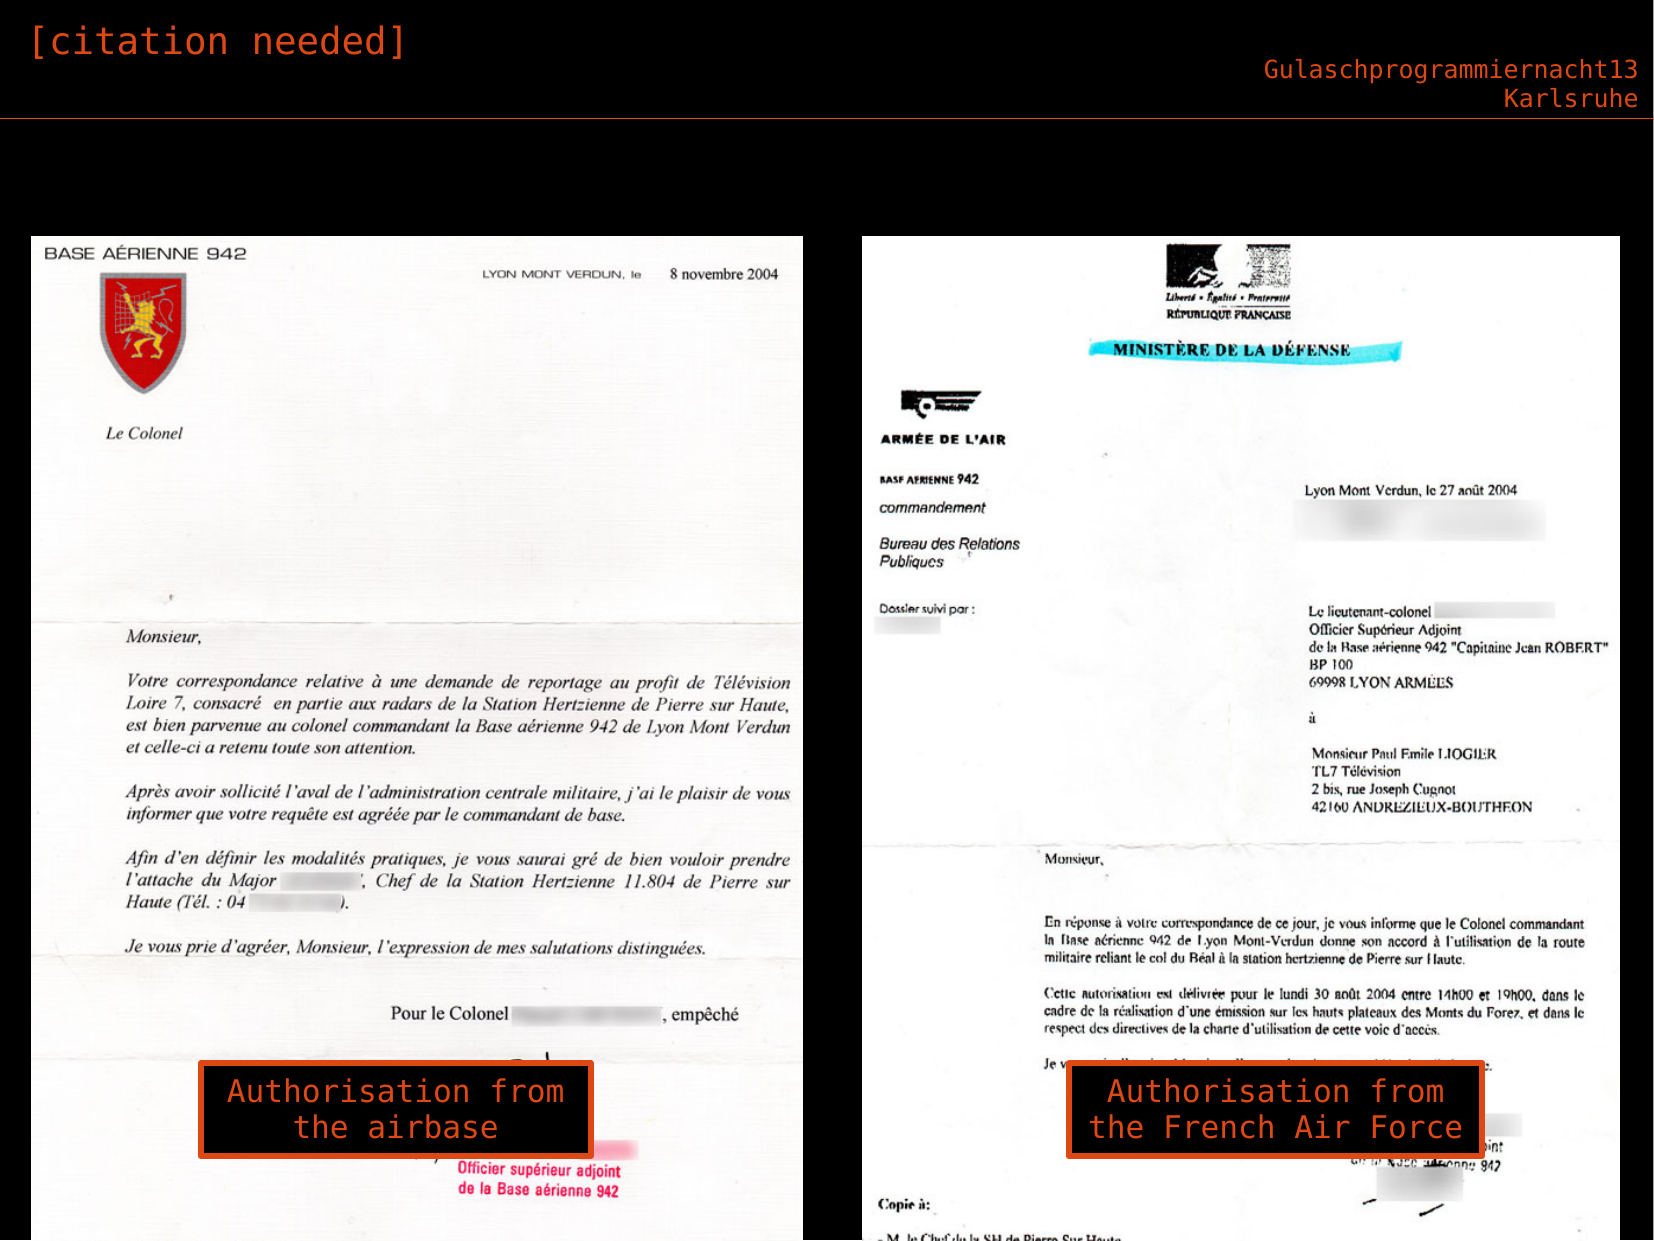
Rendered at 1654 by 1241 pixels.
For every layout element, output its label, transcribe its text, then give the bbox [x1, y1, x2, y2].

picture [31, 236, 803, 1241]
text_box [citation needed] [11, 12, 969, 71]
text_box Authorisation from the French Air Force [1068, 1062, 1483, 1157]
text_box Gulaschprogrammiernacht13 Karlsruhe [1248, 47, 1654, 121]
text_box Authorisation from the airbase [200, 1063, 591, 1157]
picture [862, 236, 1620, 1241]
